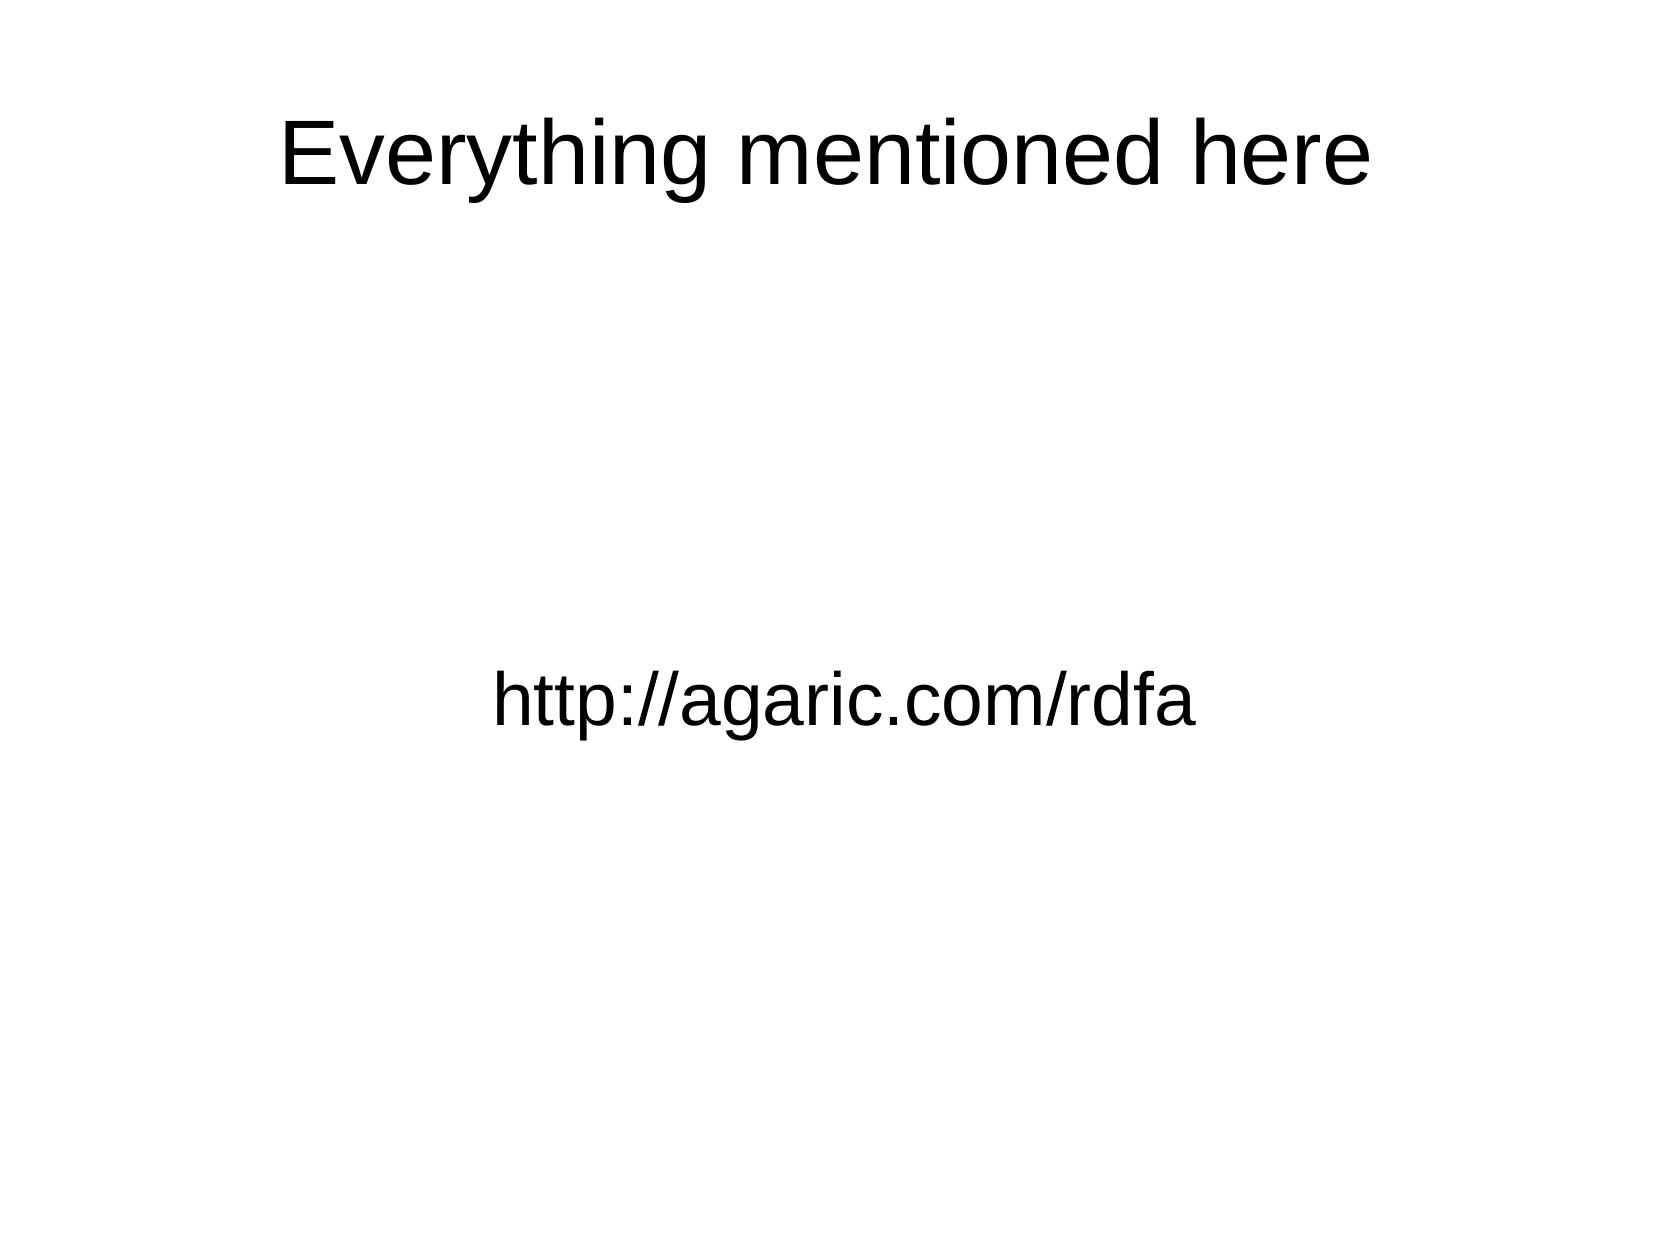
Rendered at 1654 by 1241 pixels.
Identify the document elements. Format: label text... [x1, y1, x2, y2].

subtitle http://agaric.com/rdfa [82, 297, 1571, 1102]
title Everything mentioned here [82, 56, 1571, 250]
